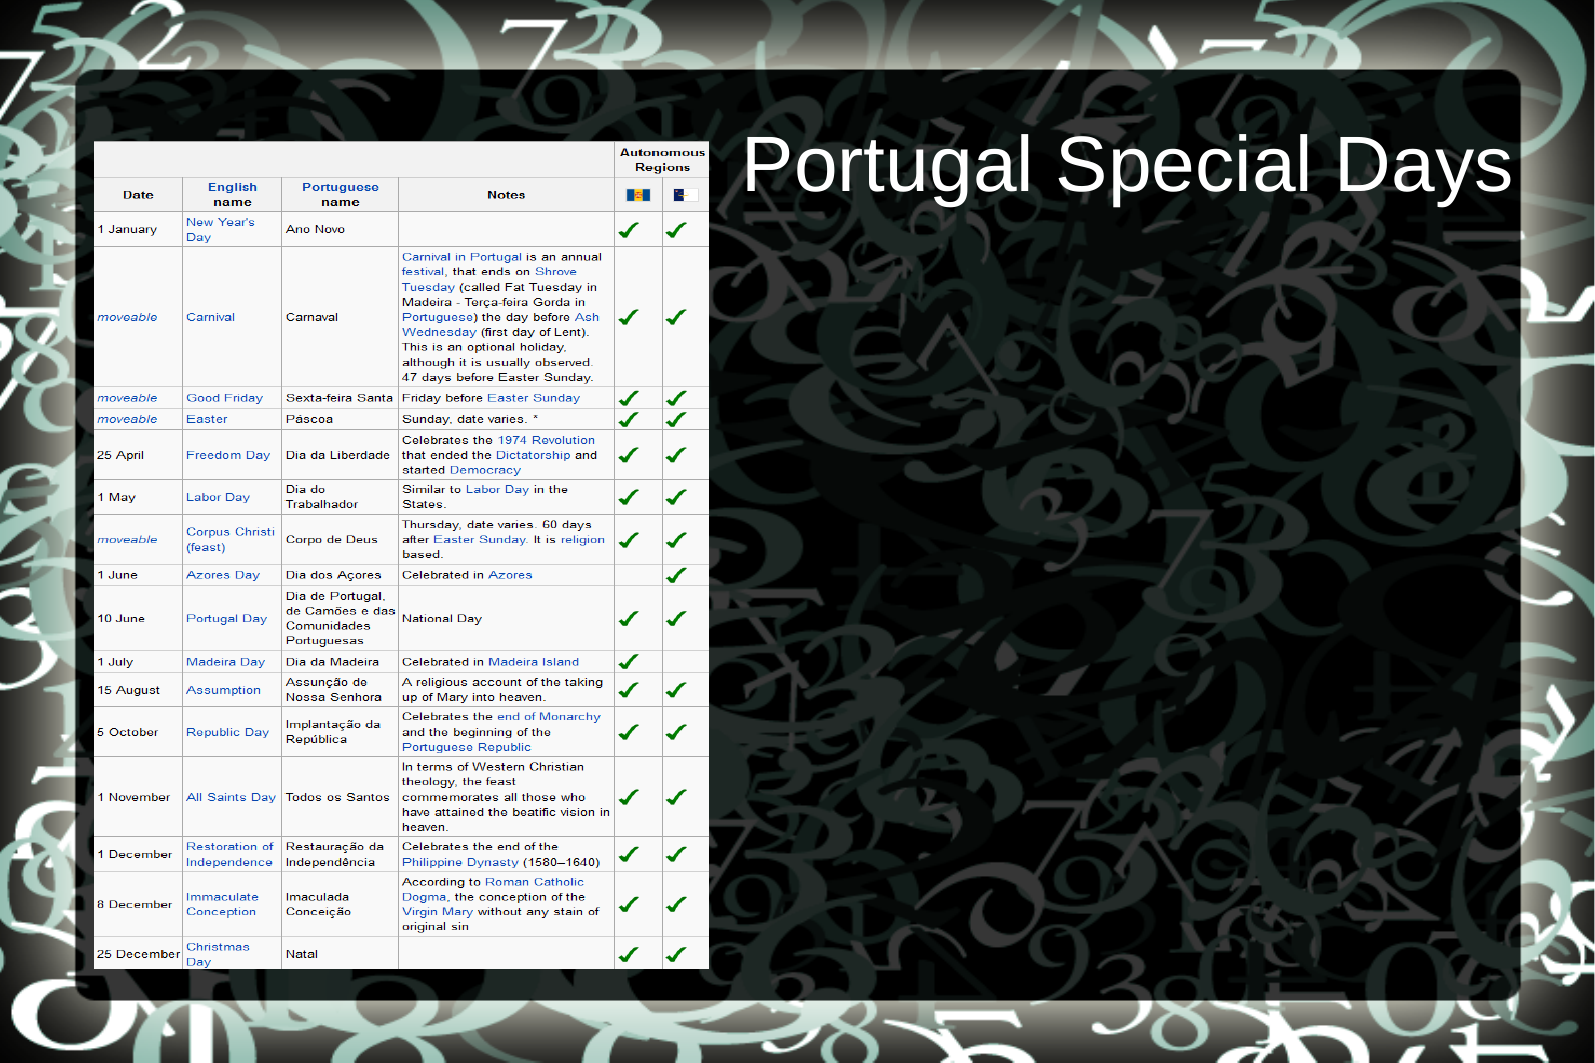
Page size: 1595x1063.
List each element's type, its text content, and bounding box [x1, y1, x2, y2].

picture [0, 0, 1595, 1063]
title Portugal Special Days [79, 75, 1515, 254]
